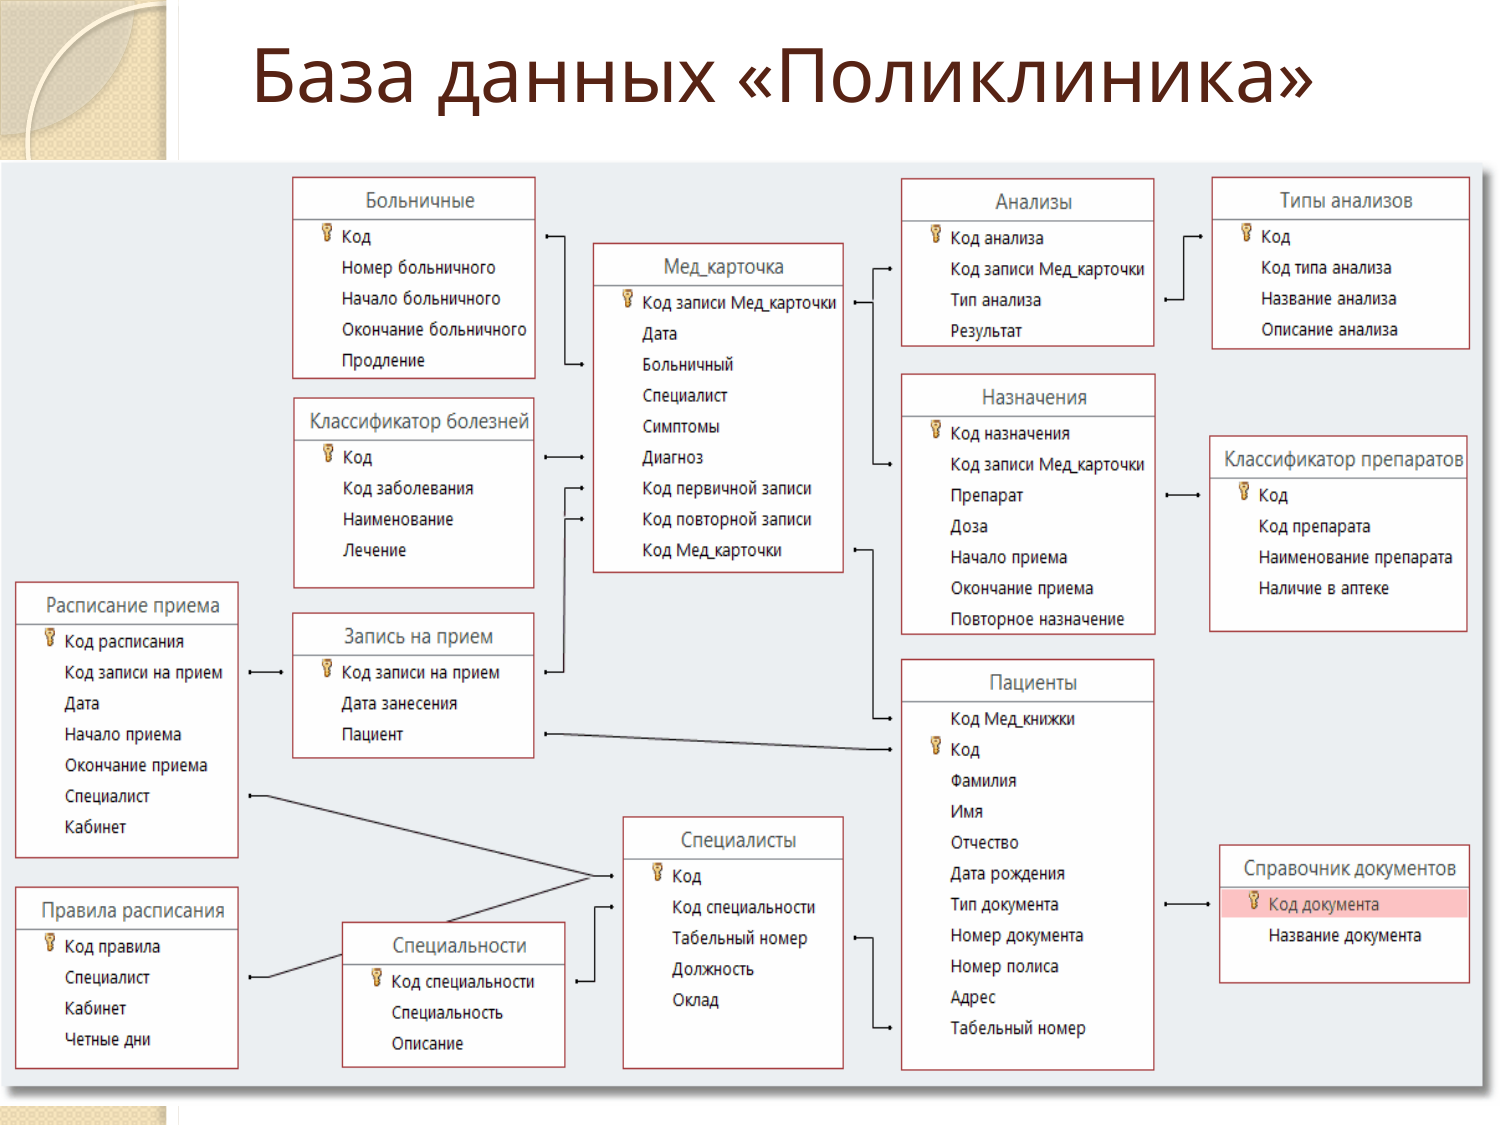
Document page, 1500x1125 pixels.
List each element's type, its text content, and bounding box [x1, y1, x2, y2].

picture [136, 0, 166, 4]
title База данных «Поликлиника» [235, 19, 1466, 126]
picture [0, 13, 1500, 1125]
